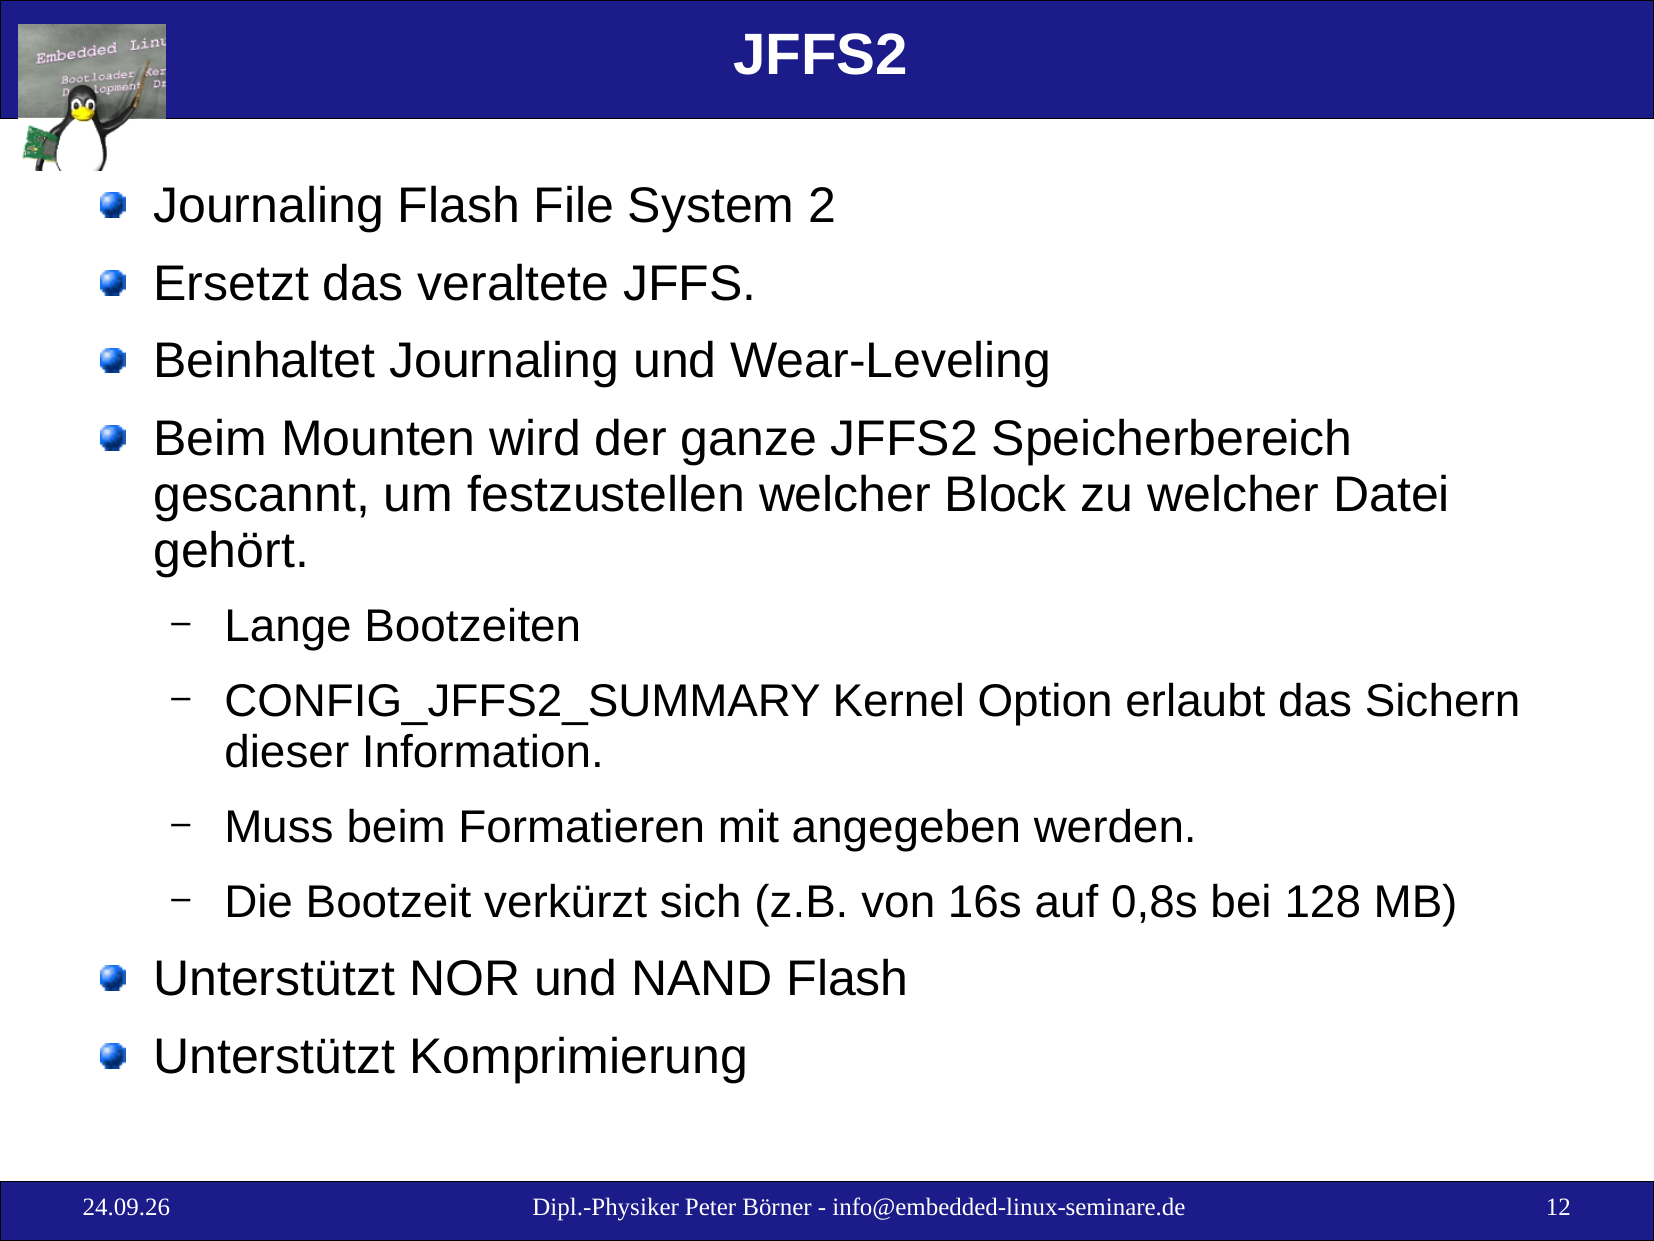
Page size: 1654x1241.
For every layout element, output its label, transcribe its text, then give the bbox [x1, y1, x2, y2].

title JFFS2 [76, 19, 1565, 89]
picture [18, 24, 166, 171]
list Journaling Flash File System 2 Ersetzt das veraltete JFFS. Beinhaltet Journaling und Wear-Leveling Beim Mounten wird der ganze JFFS2 Speicherbereich gescannt, um festzustellen welcher Block zu welcher Datei gehört. Lange Bootzeiten CONFIG_JFFS2_SUMMARY Kernel Option erlaubt das Sichern dieser Information. Muss beim Formatieren mit angegeben werden. Die Bootzeit verkürzt sich (z.B. von 16s auf 0,8s bei 128 MB) Unterstützt NOR und NAND Flash Unterstützt Komprimierung [82, 177, 1571, 1152]
